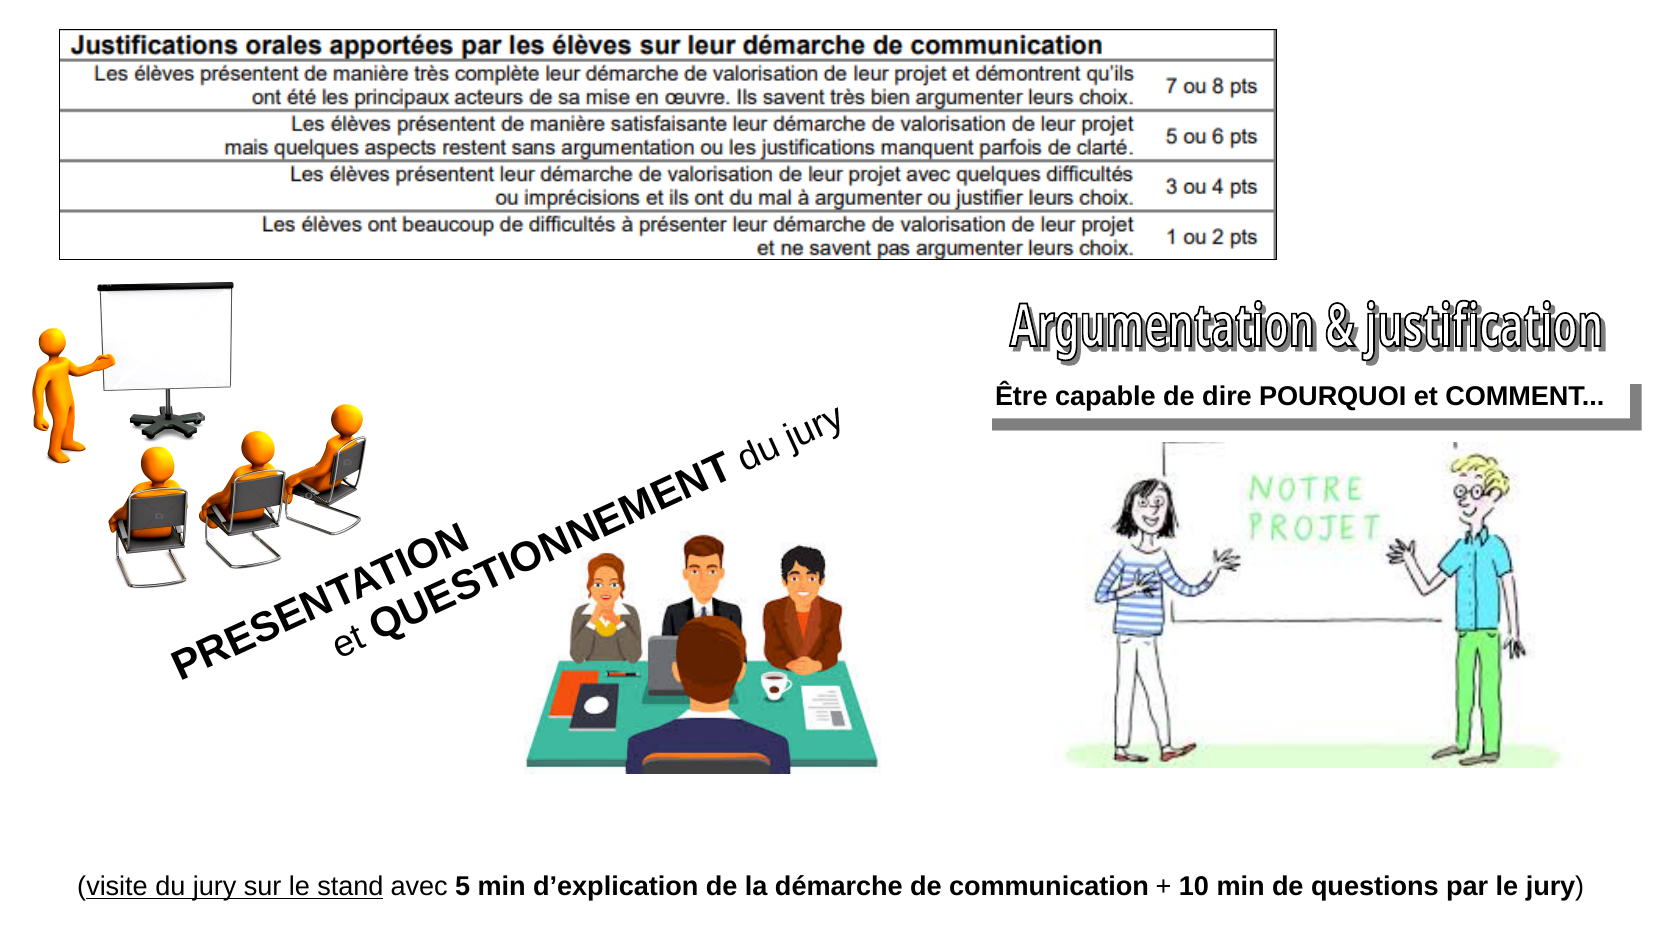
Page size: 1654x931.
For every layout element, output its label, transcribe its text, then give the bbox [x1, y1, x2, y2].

text_box Argumentation & justification [1235, 306, 1251, 347]
text_box Argumentation & justification [1404, 313, 1422, 347]
text_box Argumentation & justification [1554, 313, 1576, 347]
text_box Argumentation & justification [1082, 313, 1103, 347]
text_box Argumentation & justification [1056, 313, 1077, 361]
picture [59, 29, 1277, 260]
text_box Argumentation & justification [1266, 313, 1287, 347]
text_box (visite du jury sur le stand avec 5 min d’explication de la démarche de communication + 10 min de questions par le jury) [29, 863, 1625, 909]
picture [1024, 442, 1603, 768]
text_box Argumentation & justification [1171, 313, 1191, 347]
text_box Argumentation & justification [1291, 313, 1312, 347]
text_box Argumentation & justification [1524, 306, 1540, 347]
text_box Argumentation & justification [1194, 306, 1210, 347]
text_box Argumentation & justification [1362, 313, 1375, 361]
text_box Argumentation & justification [1146, 313, 1167, 347]
picture [502, 531, 906, 774]
text_box Argumentation & justification [1423, 306, 1439, 347]
text_box Argumentation & justification [1212, 312, 1233, 347]
text_box Argumentation & justification [1580, 313, 1601, 347]
text_box PRESENTATION et QUESTIONNEMENT du jury [148, 335, 873, 758]
text_box Argumentation & justification [1108, 313, 1142, 347]
text_box Être capable de dire POURQUOI et COMMENT... [980, 373, 1630, 419]
picture [29, 280, 384, 591]
text_box Argumentation & justification [1326, 303, 1355, 347]
text_box Argumentation & justification [1481, 313, 1499, 347]
text_box Argumentation & justification [1380, 313, 1401, 347]
text_box Argumentation & justification [1501, 312, 1521, 347]
text_box Argumentation & justification [1452, 300, 1477, 347]
text_box Argumentation & justification [1009, 303, 1038, 347]
